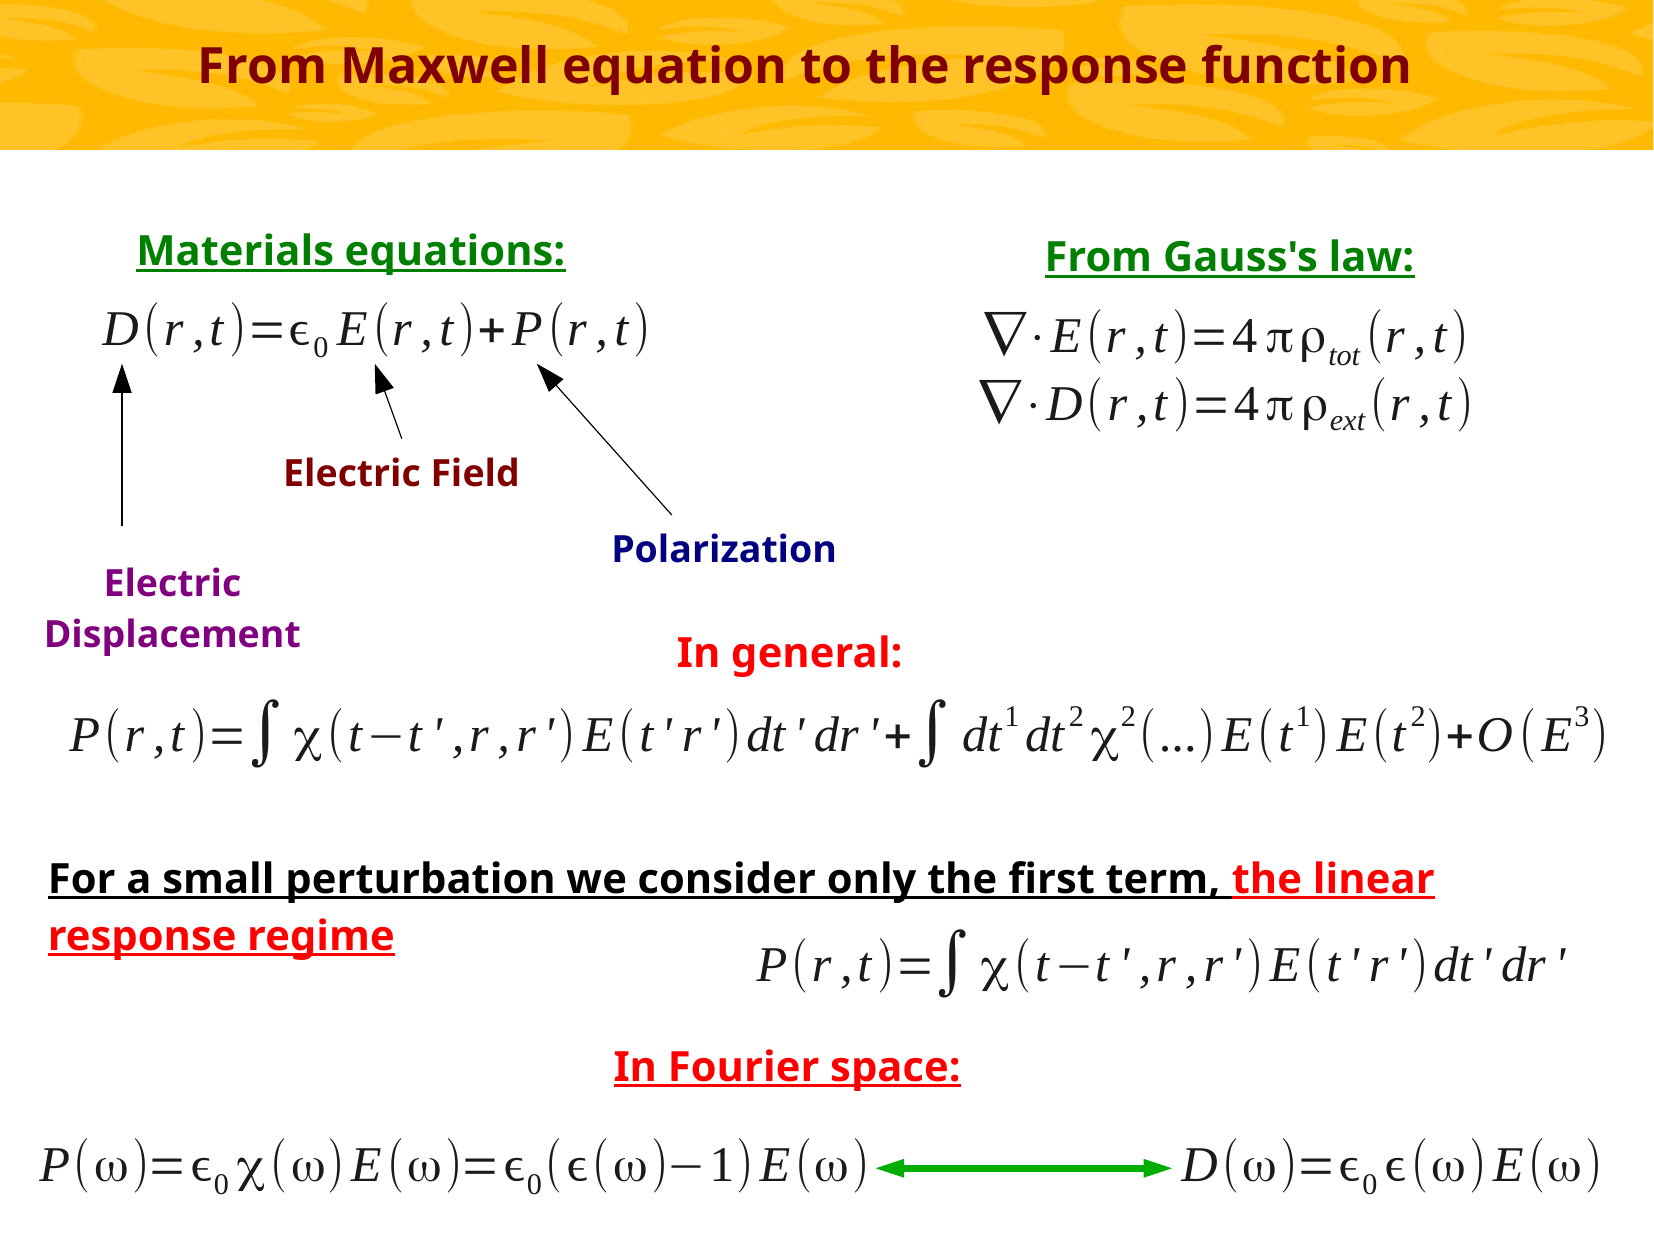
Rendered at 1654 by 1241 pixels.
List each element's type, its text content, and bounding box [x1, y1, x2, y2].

text_box Electric Field [206, 438, 597, 516]
text_box In Fourier space: [450, 1028, 1126, 1113]
chart [971, 307, 1480, 438]
text_box For a small perturbation we consider only the first term, the linear response regime [33, 840, 1594, 993]
text_box Polarization [566, 515, 882, 592]
chart [30, 1136, 876, 1201]
text_box Materials equations: [41, 213, 661, 297]
text_box In general: [632, 615, 948, 699]
text_box From Maxwell equation to the response function [53, 23, 1558, 120]
picture [0, 0, 1654, 151]
chart [1172, 1136, 1609, 1201]
chart [92, 299, 657, 364]
chart [60, 696, 1615, 772]
text_box Electric Displacement [15, 549, 331, 688]
text_box From Gauss's law: [845, 219, 1614, 303]
chart [747, 926, 1575, 1002]
